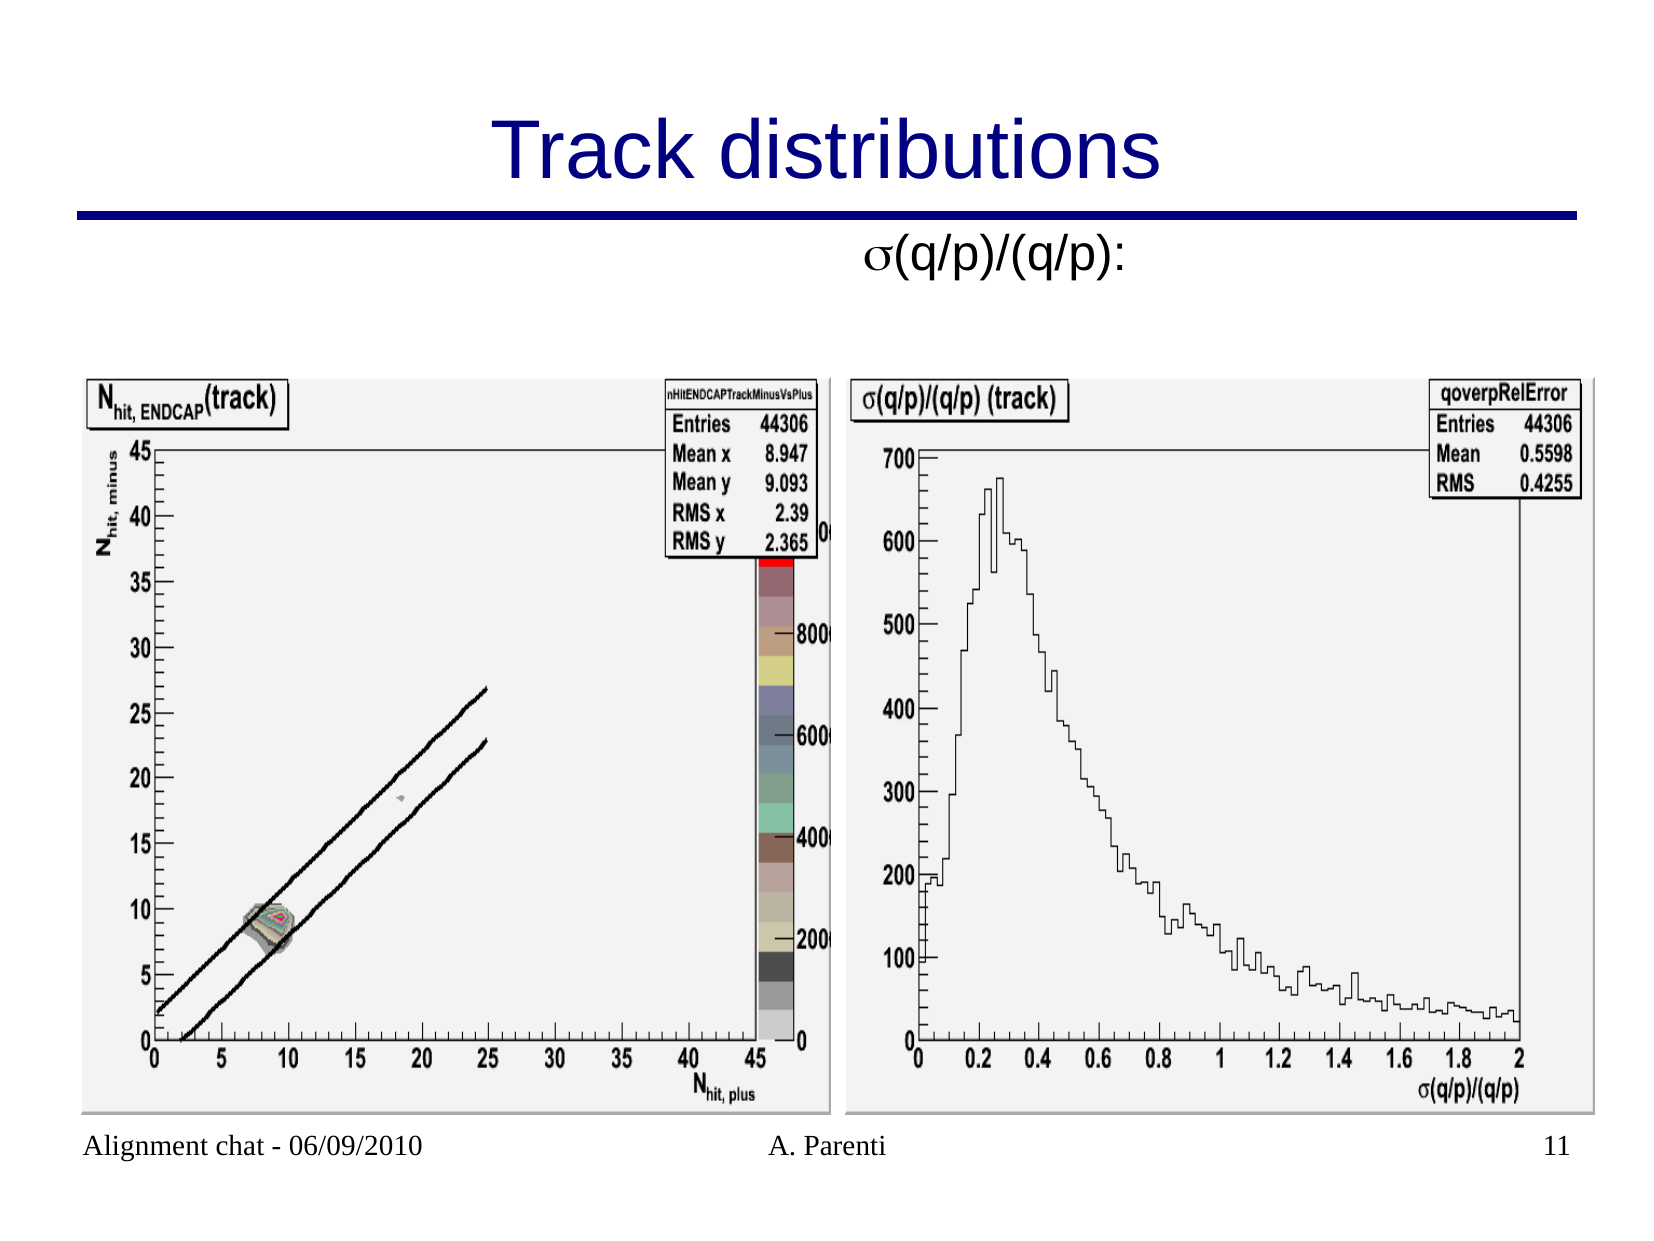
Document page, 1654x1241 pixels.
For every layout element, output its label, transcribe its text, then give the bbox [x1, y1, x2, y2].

list s(q/p)/(q/p): [845, 225, 1572, 376]
picture [844, 376, 1595, 1115]
title Track distributions [82, 75, 1571, 226]
picture [80, 376, 831, 1115]
